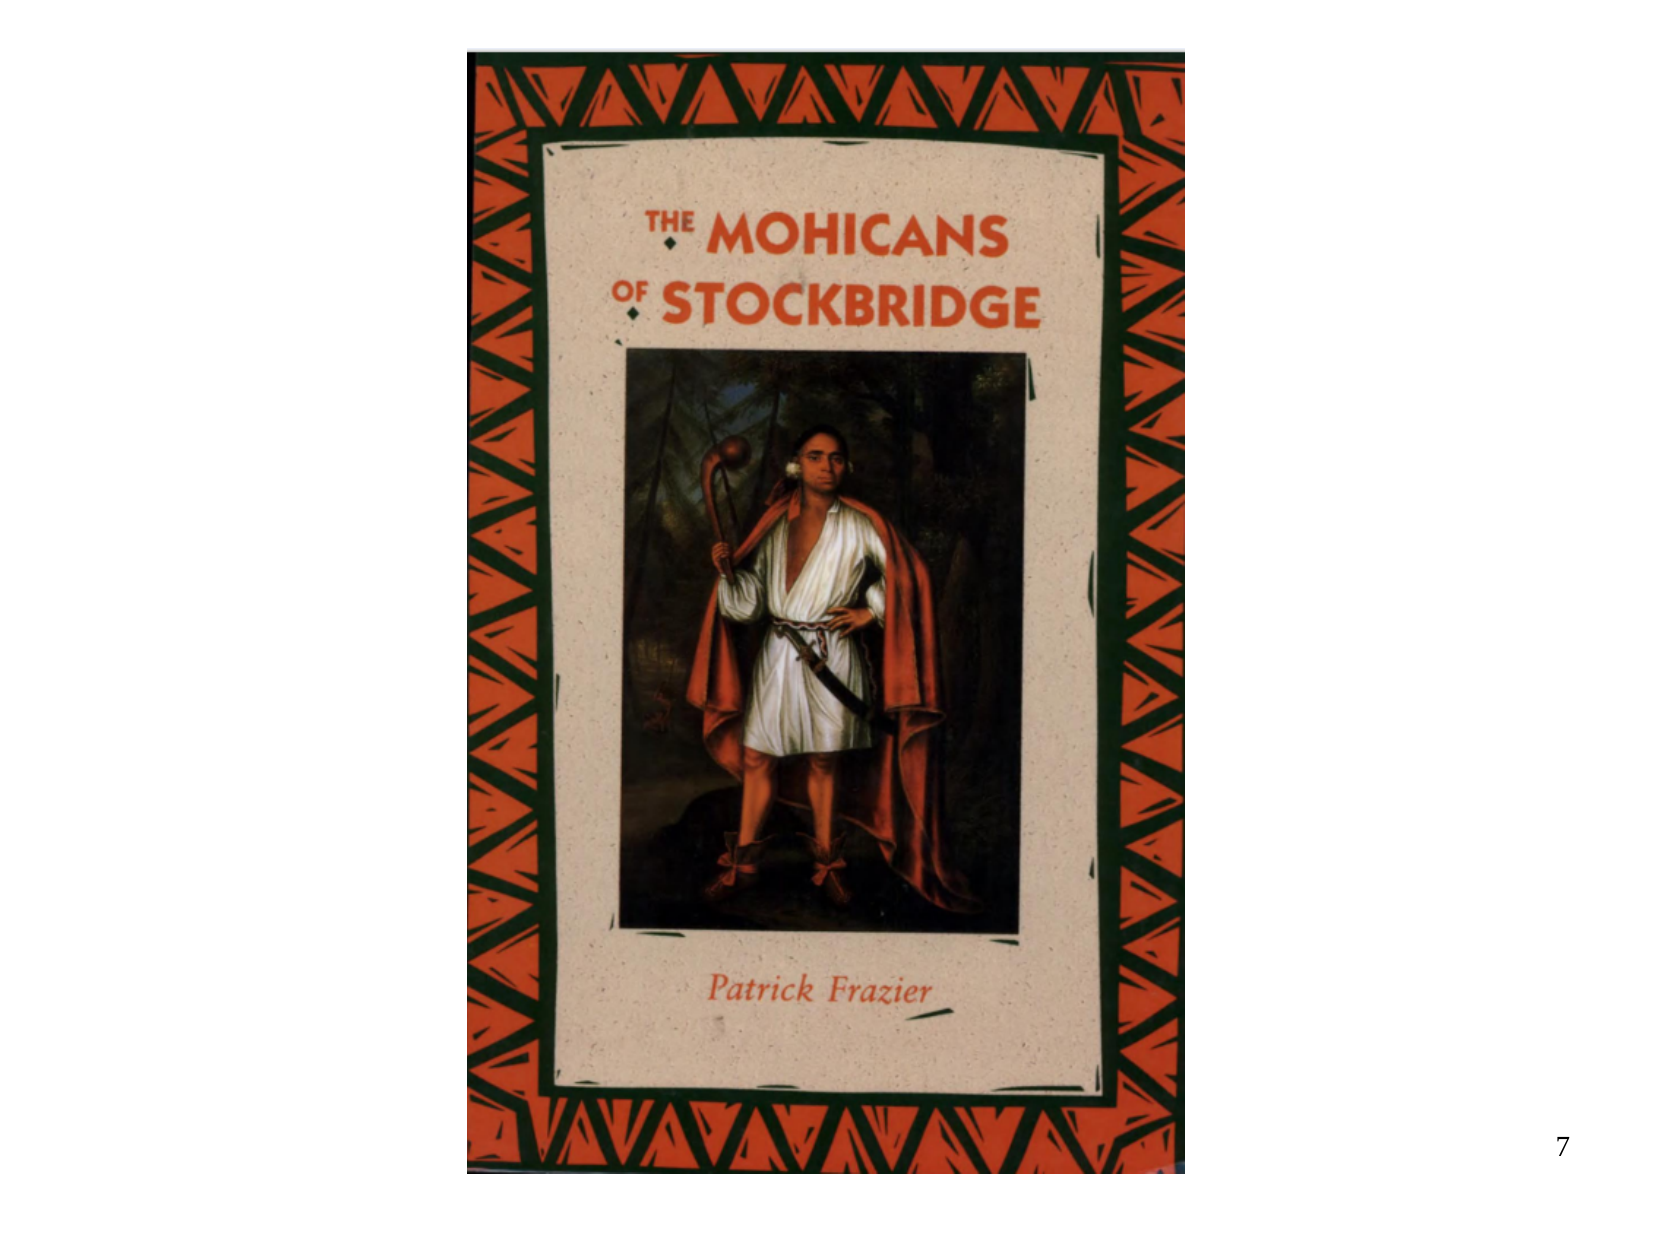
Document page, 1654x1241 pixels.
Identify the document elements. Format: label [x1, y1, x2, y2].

picture [467, 48, 1185, 1174]
